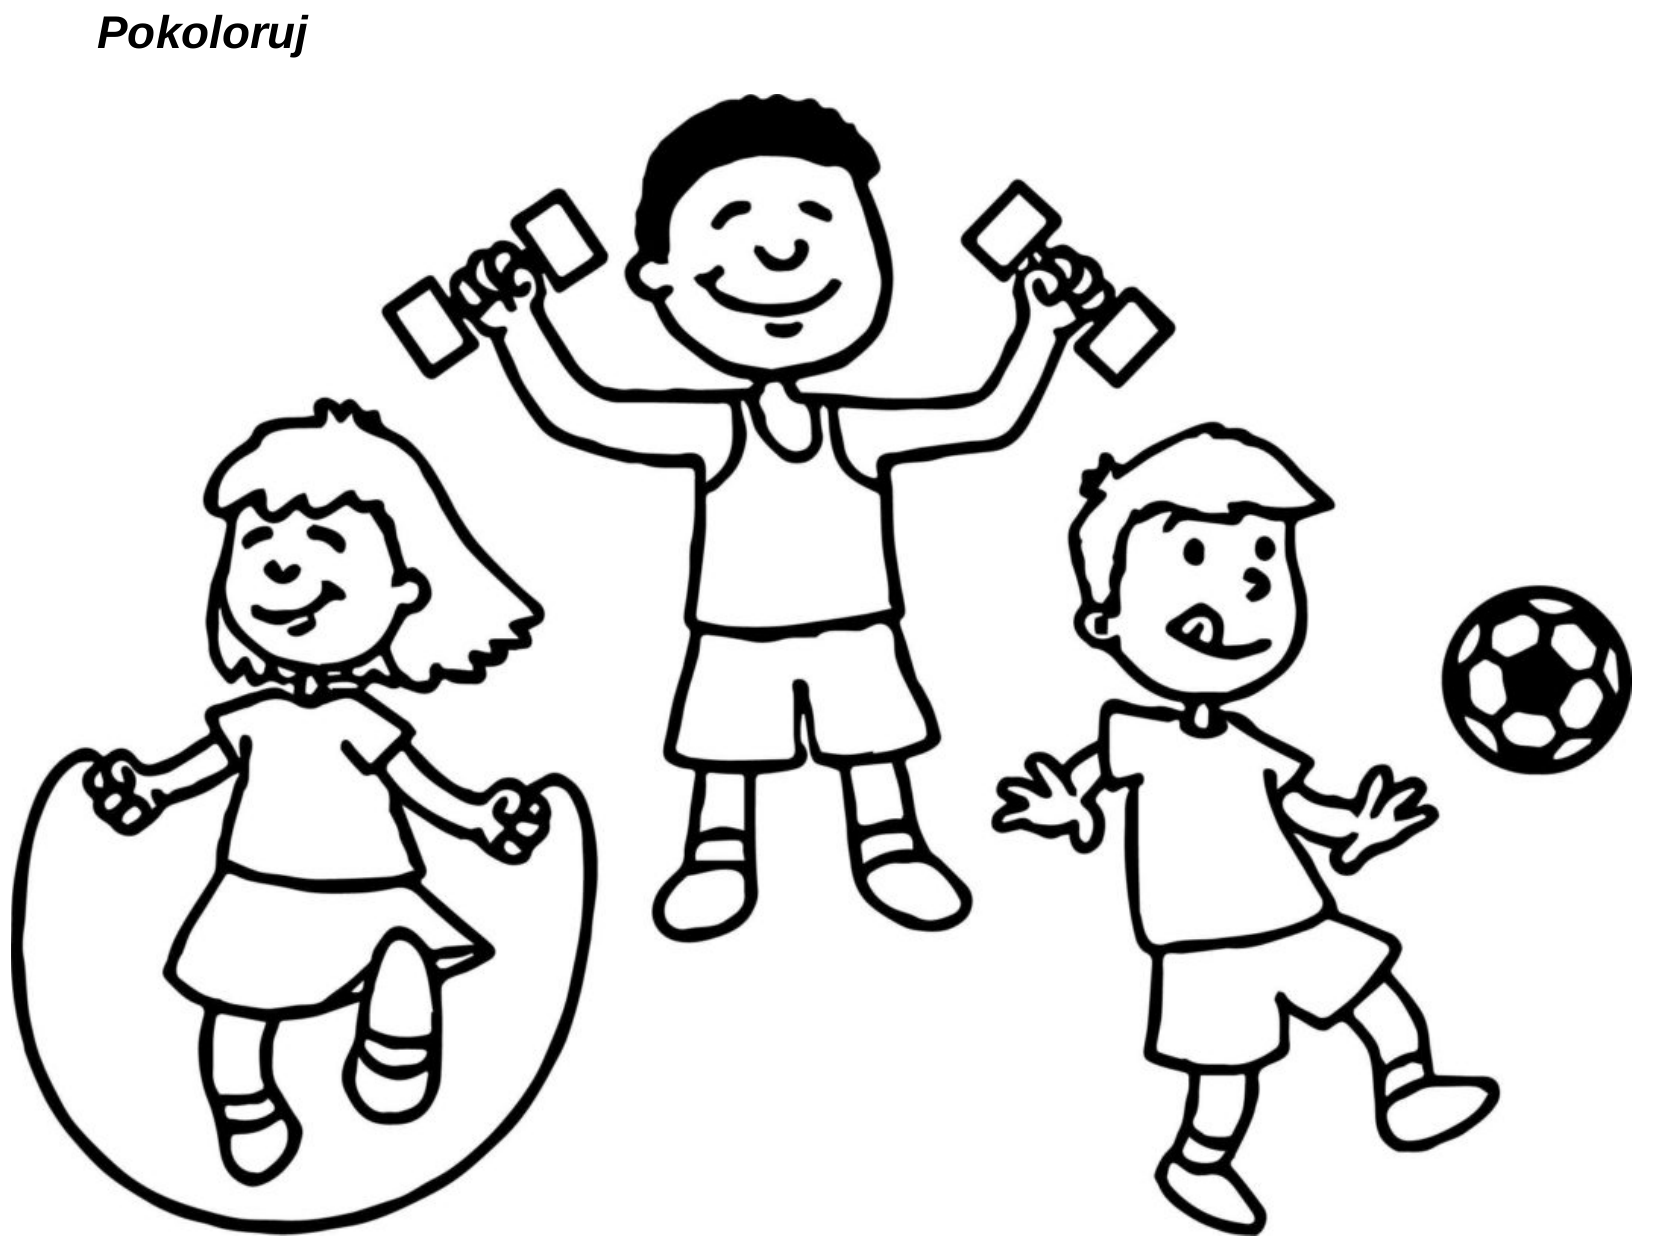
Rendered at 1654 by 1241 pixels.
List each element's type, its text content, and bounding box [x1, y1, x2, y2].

text_box Pokoloruj [82, 0, 1252, 67]
picture [11, 94, 1632, 1236]
